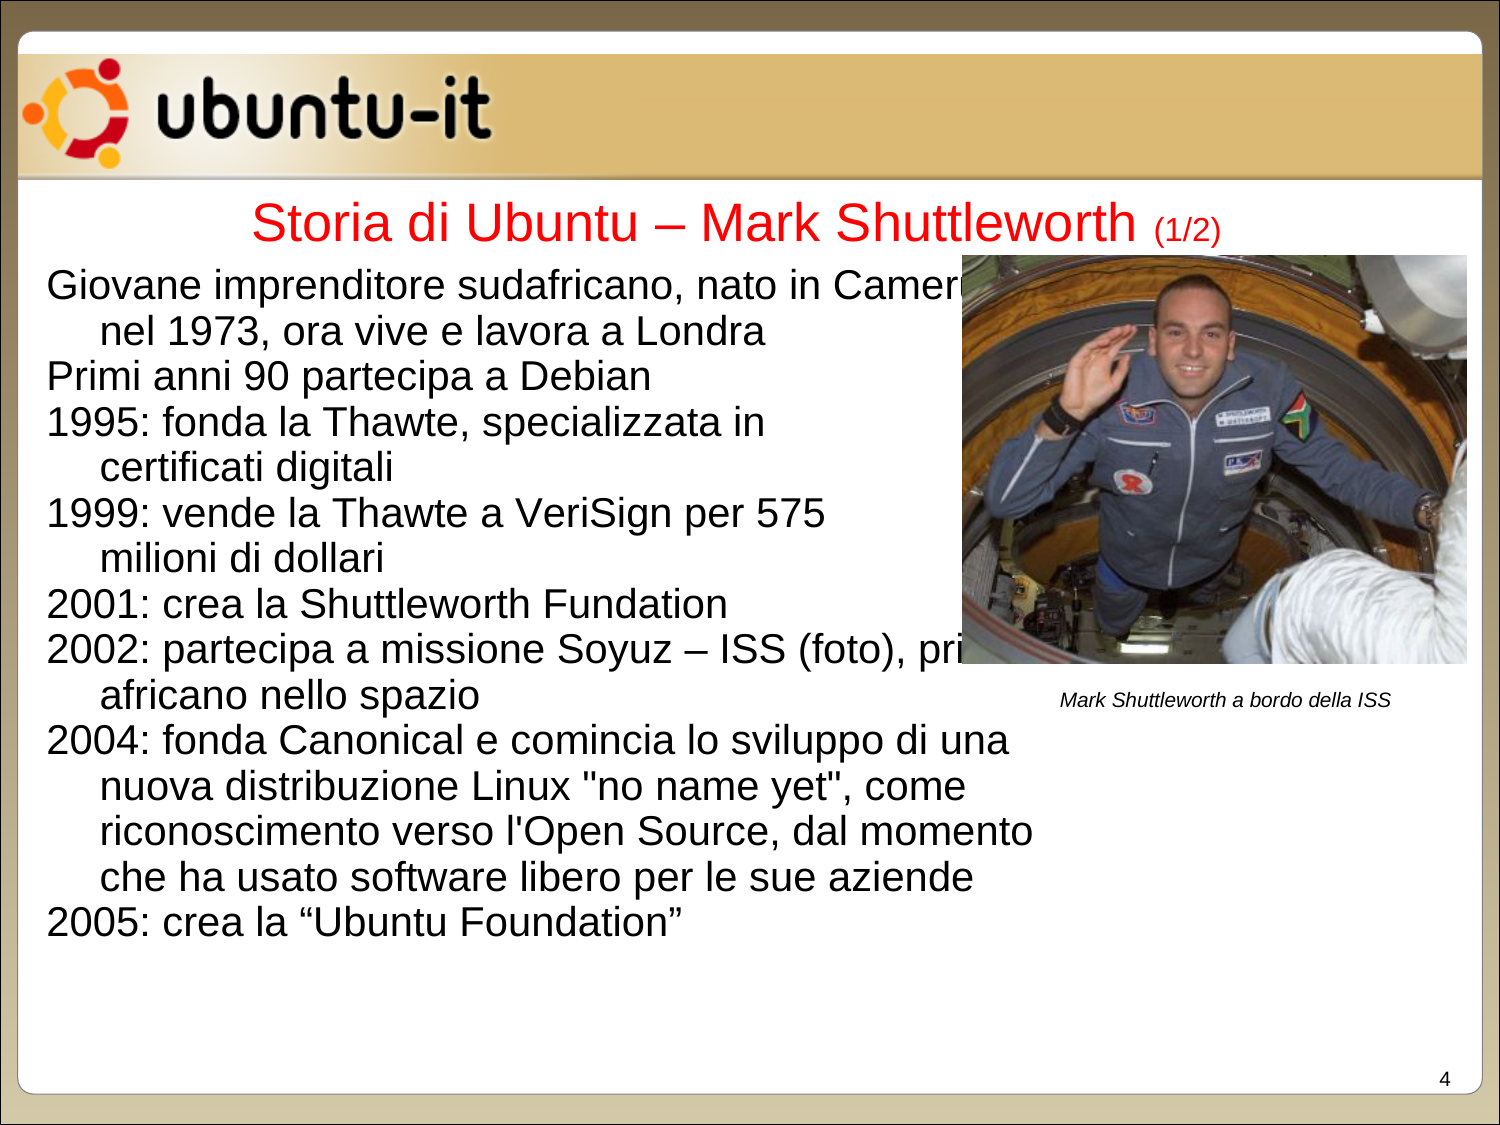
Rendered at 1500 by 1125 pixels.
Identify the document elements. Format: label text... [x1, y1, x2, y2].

picture [962, 255, 1467, 664]
text_box Mark Shuttleworth a bordo della ISS [1003, 679, 1447, 719]
list Giovane imprenditore sudafricano, nato in Camerun nel 1973, ora vive e lavora a Londra Primi anni 90 partecipa a Debian 1995: fonda la Thawte, specializzata in certificati digitali 1999: vende la Thawte a VeriSign per 575 milioni di dollari 2001: crea la Shuttleworth Fundation 2002: partecipa a missione Soyuz – ISS (foto), primo africano nello spazio 2004: fonda Canonical e comincia lo sviluppo di una nuova distribuzione Linux "no name yet", come riconoscimento verso l'Open Source, dal momento che ha usato software libero per le sue aziende 2005: crea la “Ubuntu Foundation” [29, 255, 1070, 1102]
picture [18, 54, 1483, 180]
title Storia di Ubuntu – Mark Shuttleworth (1/2) [17, 178, 1471, 262]
